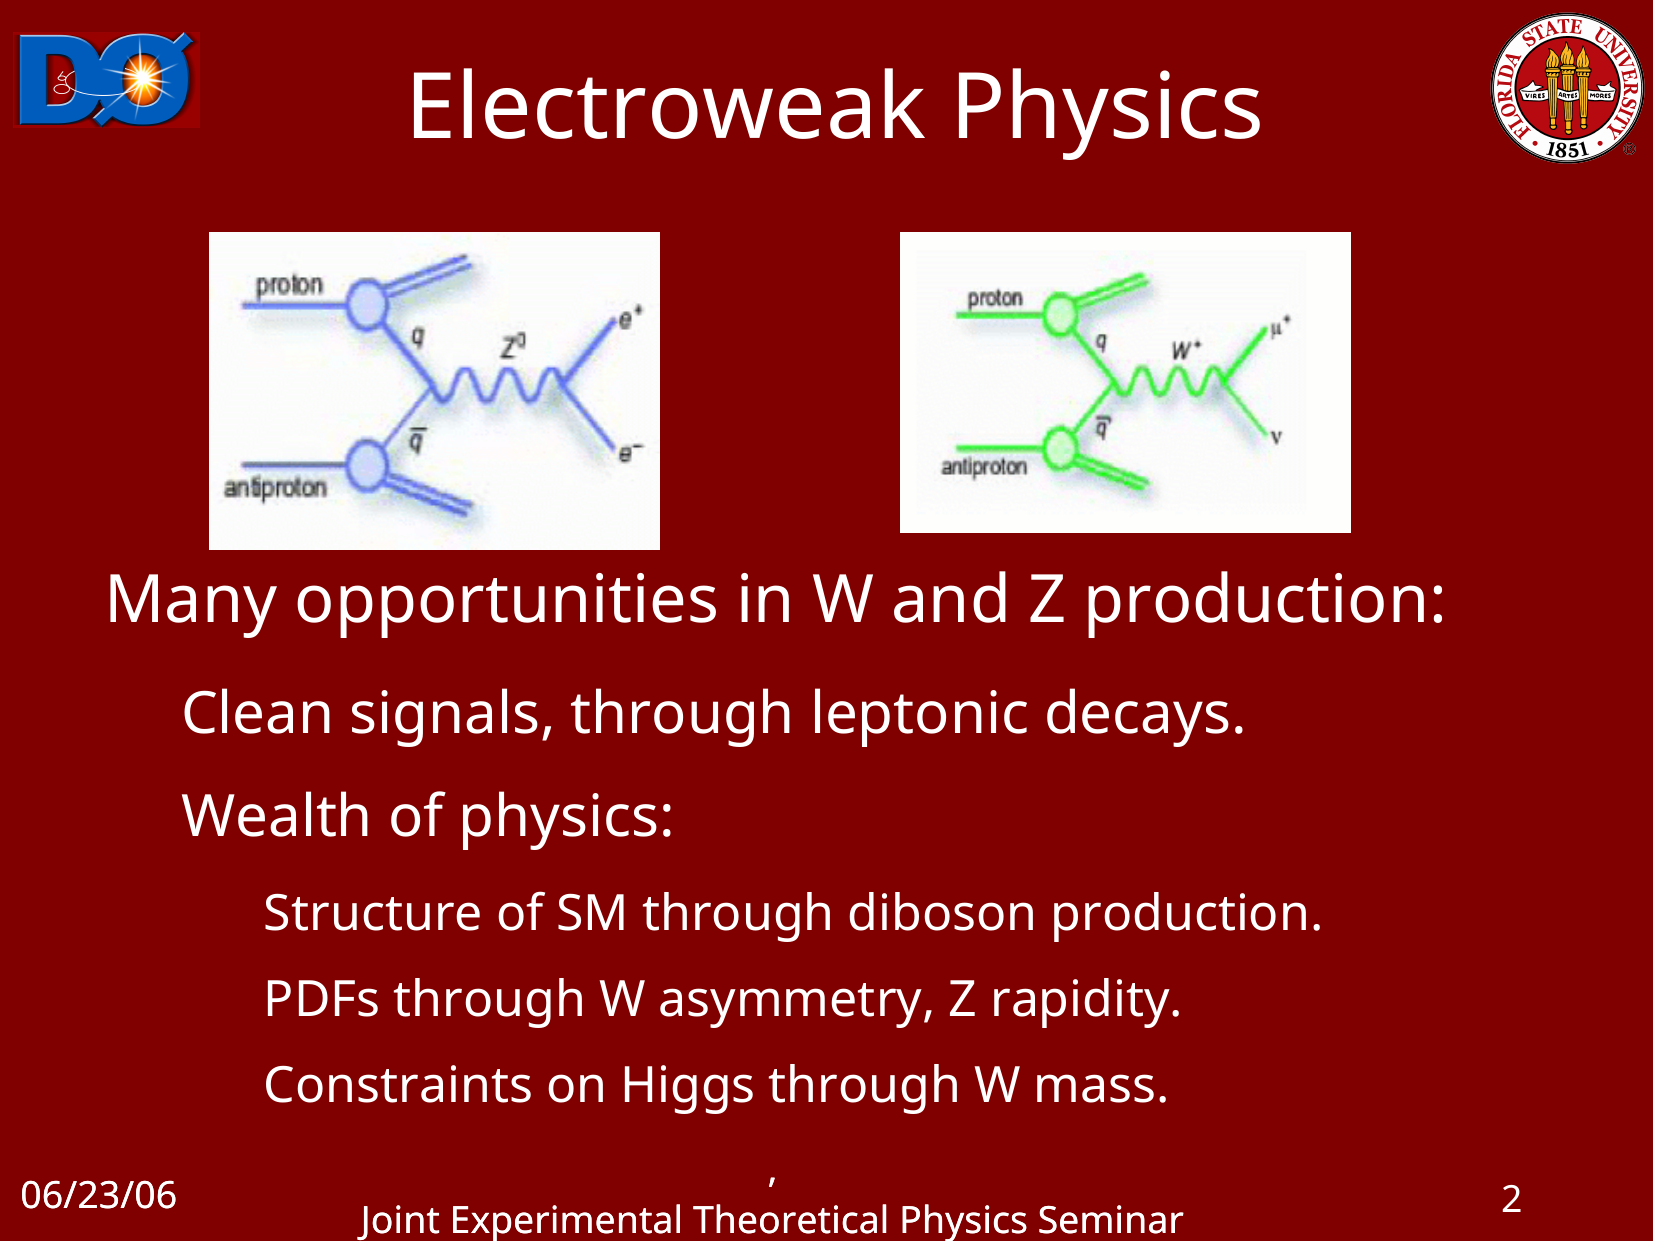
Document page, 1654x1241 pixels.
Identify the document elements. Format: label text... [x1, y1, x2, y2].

list Many opportunities in W and Z production: Clean signals, through leptonic decays. Wealth of physics: Structure of SM through diboson production. PDFs through W asymmetry, Z rapidity. Constraints on Higgs through W mass. [86, 550, 1575, 1126]
title Electroweak Physics [196, 0, 1475, 208]
picture [209, 232, 660, 550]
text_box Andrew Askew, Joint Experimental Theoretical Physics Seminar [354, 1135, 1191, 1237]
text_box 06/23/06 [6, 1161, 192, 1232]
picture [900, 232, 1351, 533]
picture [13, 32, 196, 128]
picture [1489, 11, 1646, 165]
